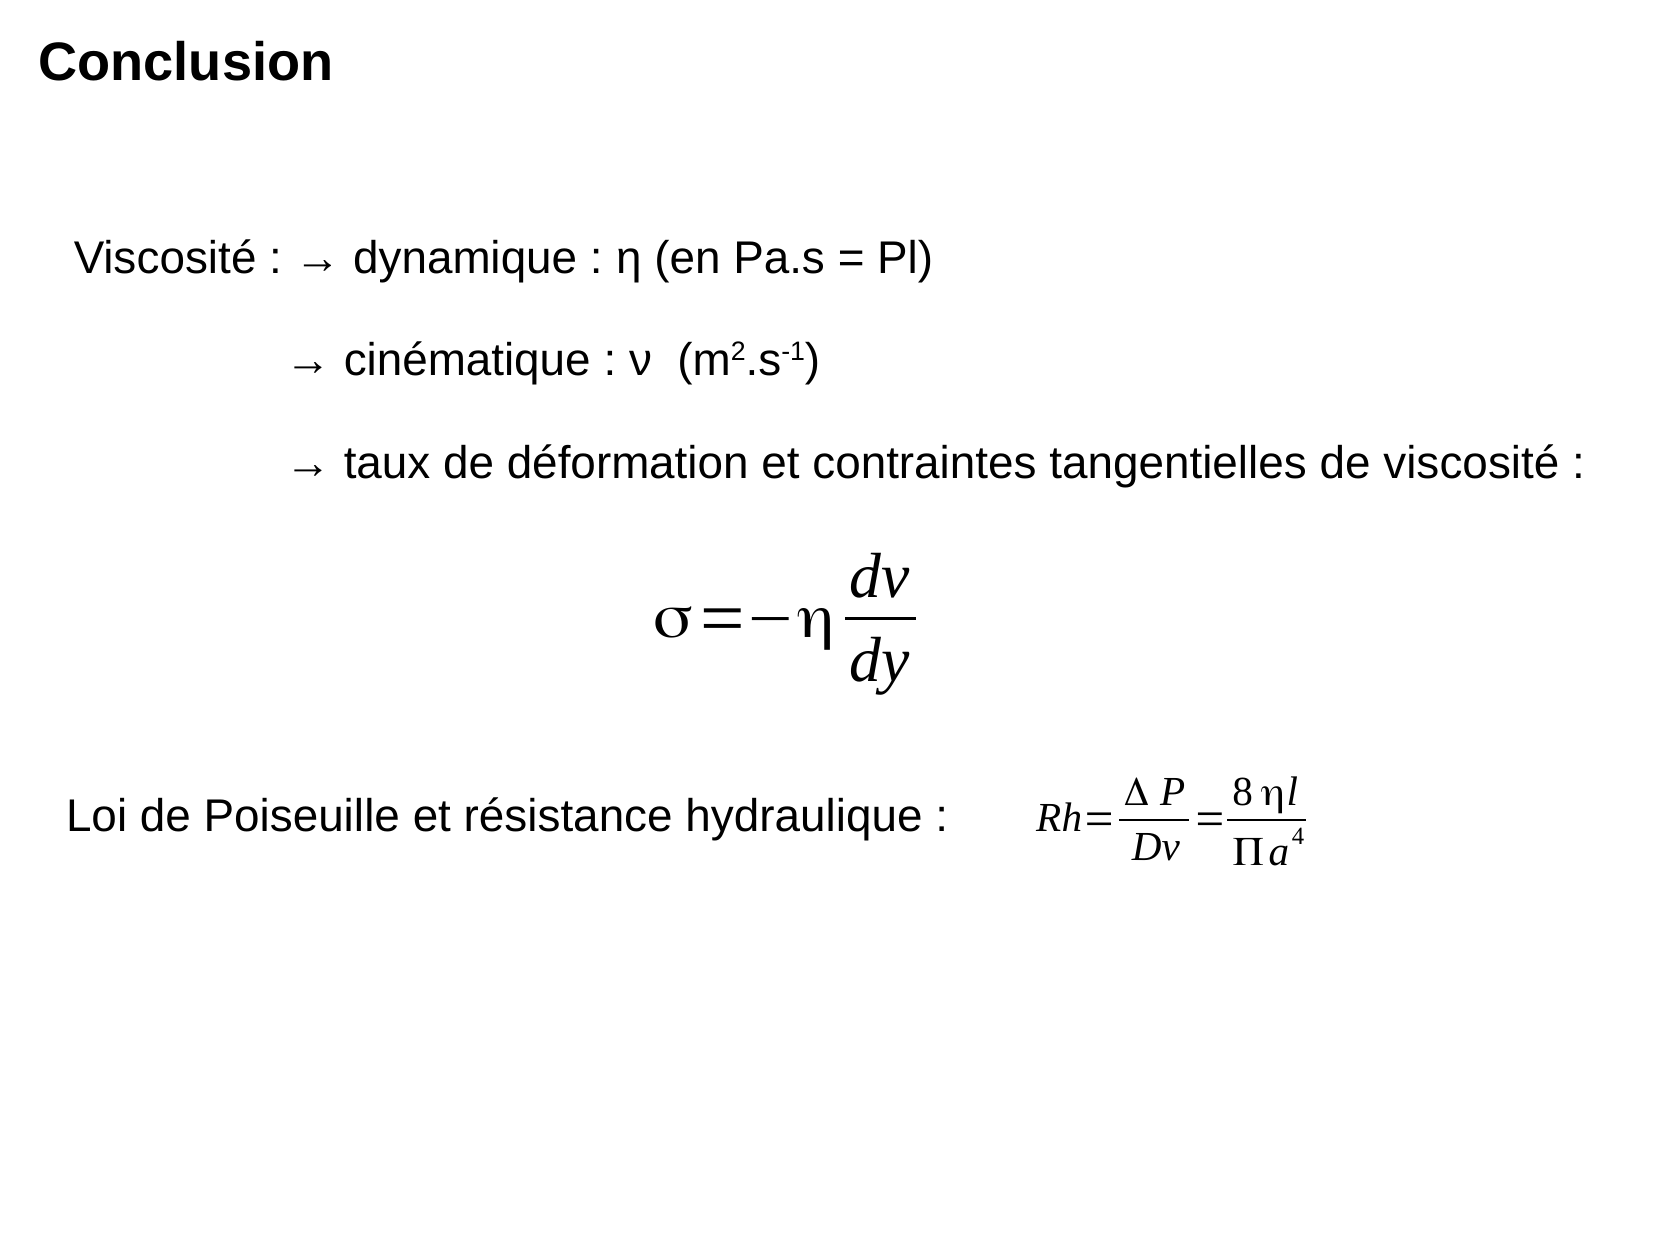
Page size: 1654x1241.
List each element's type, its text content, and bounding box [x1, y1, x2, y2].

chart [637, 541, 934, 697]
chart [1023, 769, 1319, 876]
text_box Viscosité : → dynamique : η (en Pa.s = Pl) → cinématique : ν (m2.s-1) → taux de déformation et contraintes tangentielles de viscosité : [59, 224, 1654, 546]
text_box Loi de Poiseuille et résistance hydraulique : [51, 782, 1575, 900]
text_box Conclusion [23, 23, 922, 101]
